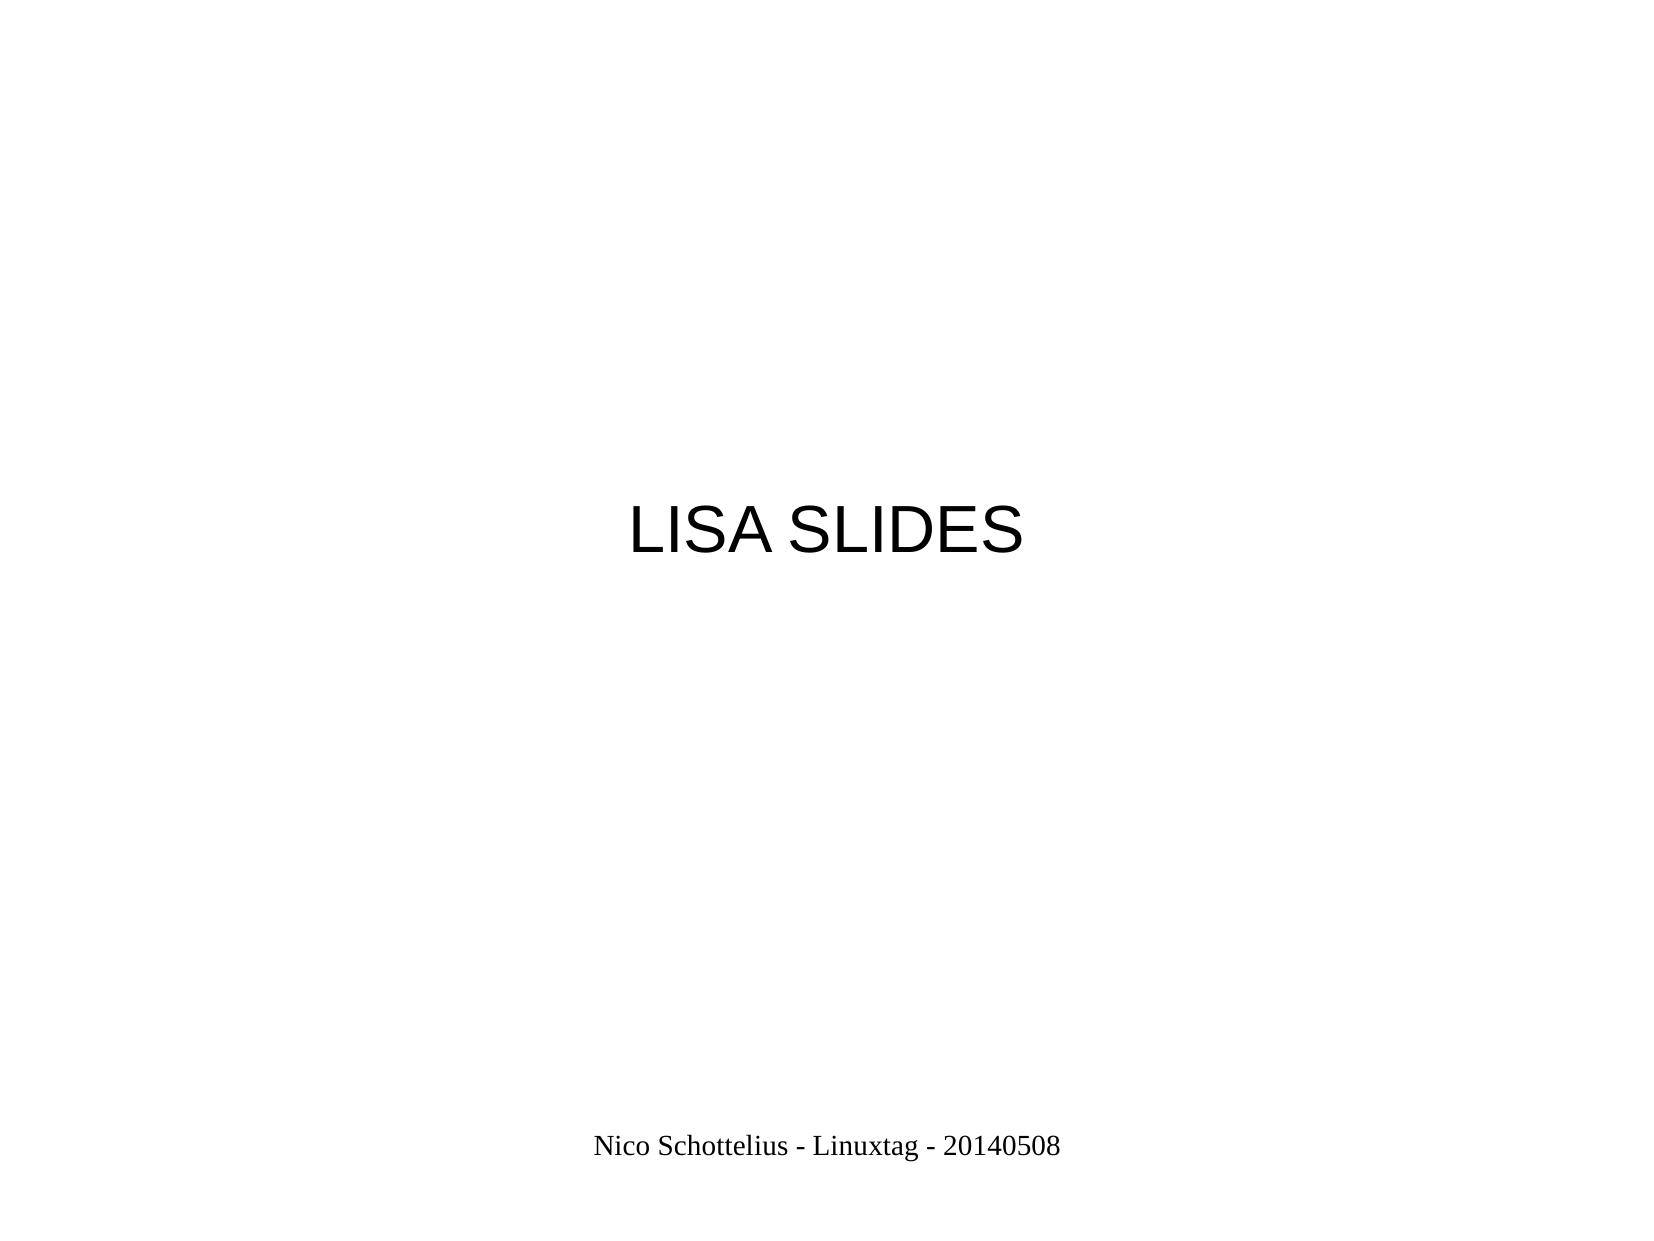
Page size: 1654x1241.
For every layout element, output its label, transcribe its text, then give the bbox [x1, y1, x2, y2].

subtitle LISA SLIDES [82, 49, 1571, 1010]
